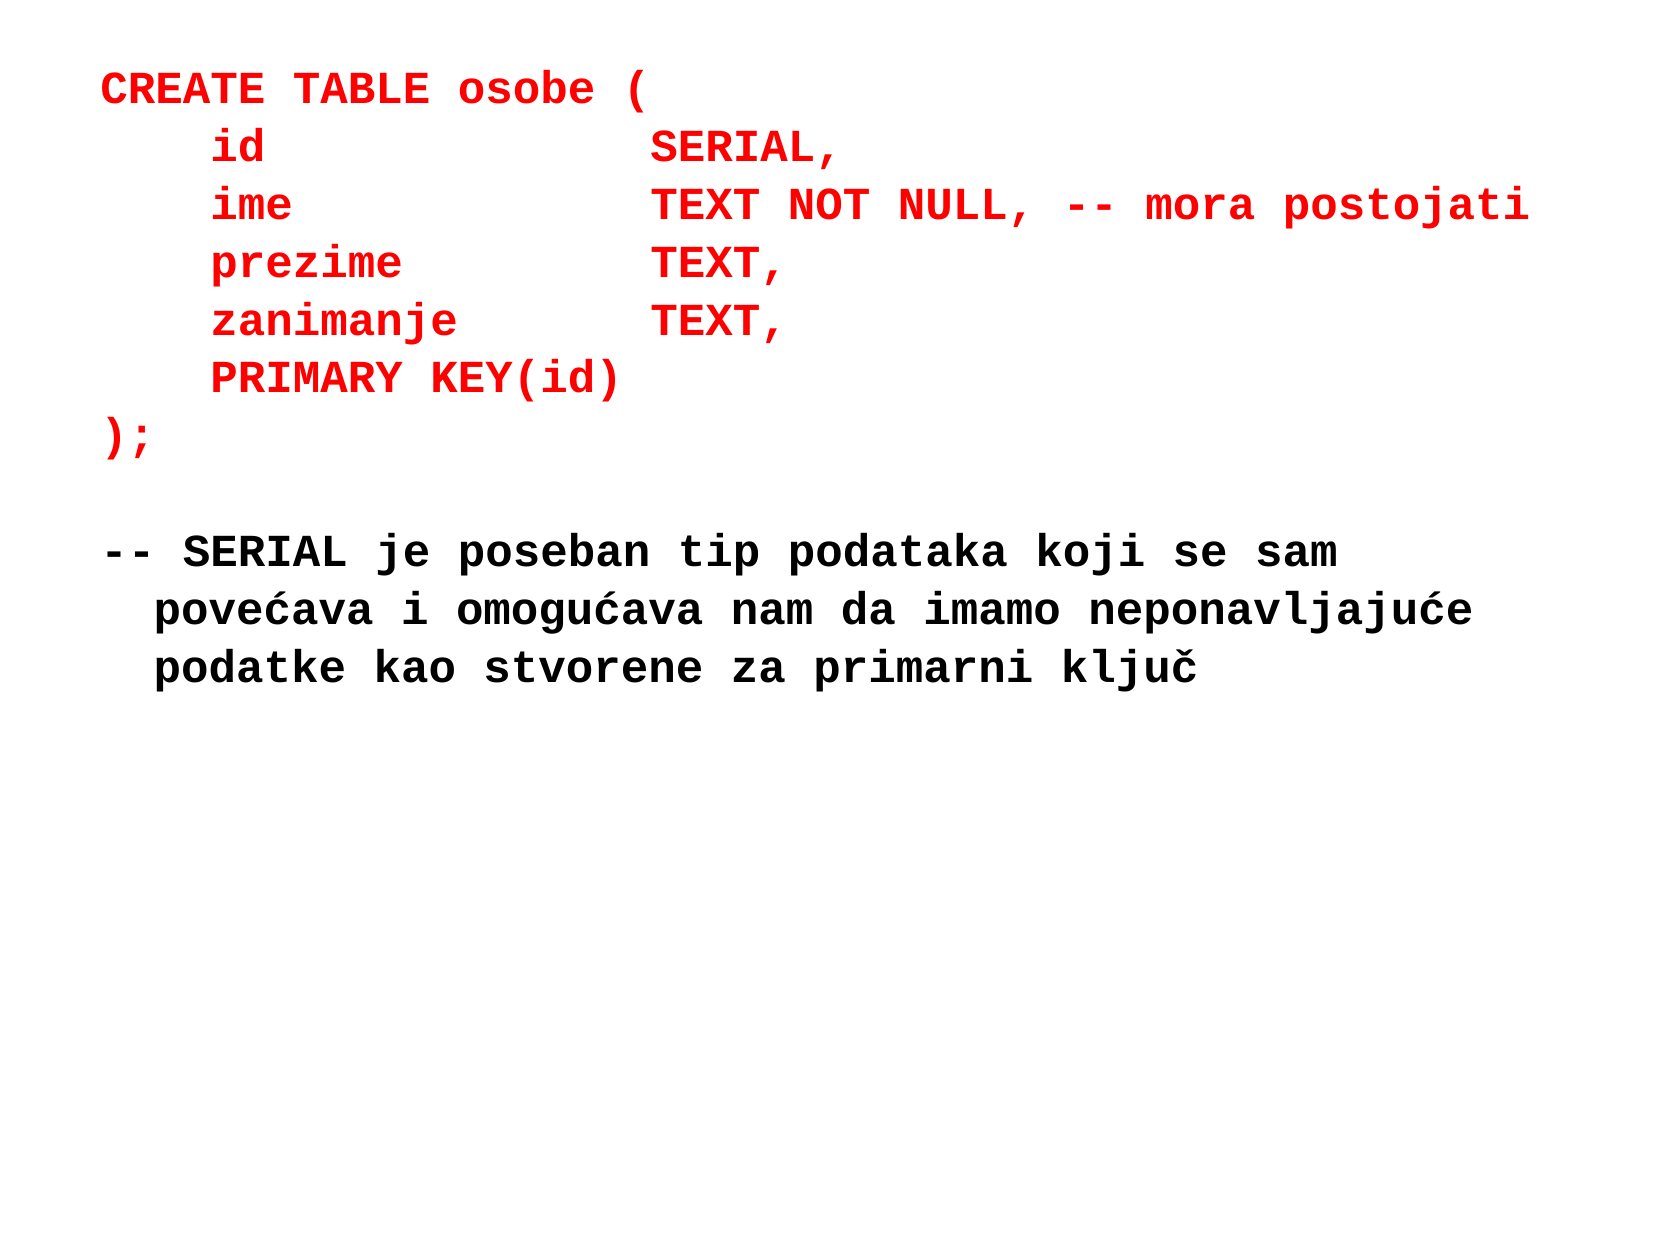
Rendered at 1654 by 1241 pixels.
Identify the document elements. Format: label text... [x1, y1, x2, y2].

list CREATE TABLE osobe ( id SERIAL, ime TEXT NOT NULL, -- mora postojati prezime TEXT, zanimanje TEXT, PRIMARY KEY(id) ); -- SERIAL je poseban tip podataka koji se sam povećava i omogućava nam da imamo neponavljajuće podatke kao stvorene za primarni ključ [82, 59, 1571, 1236]
